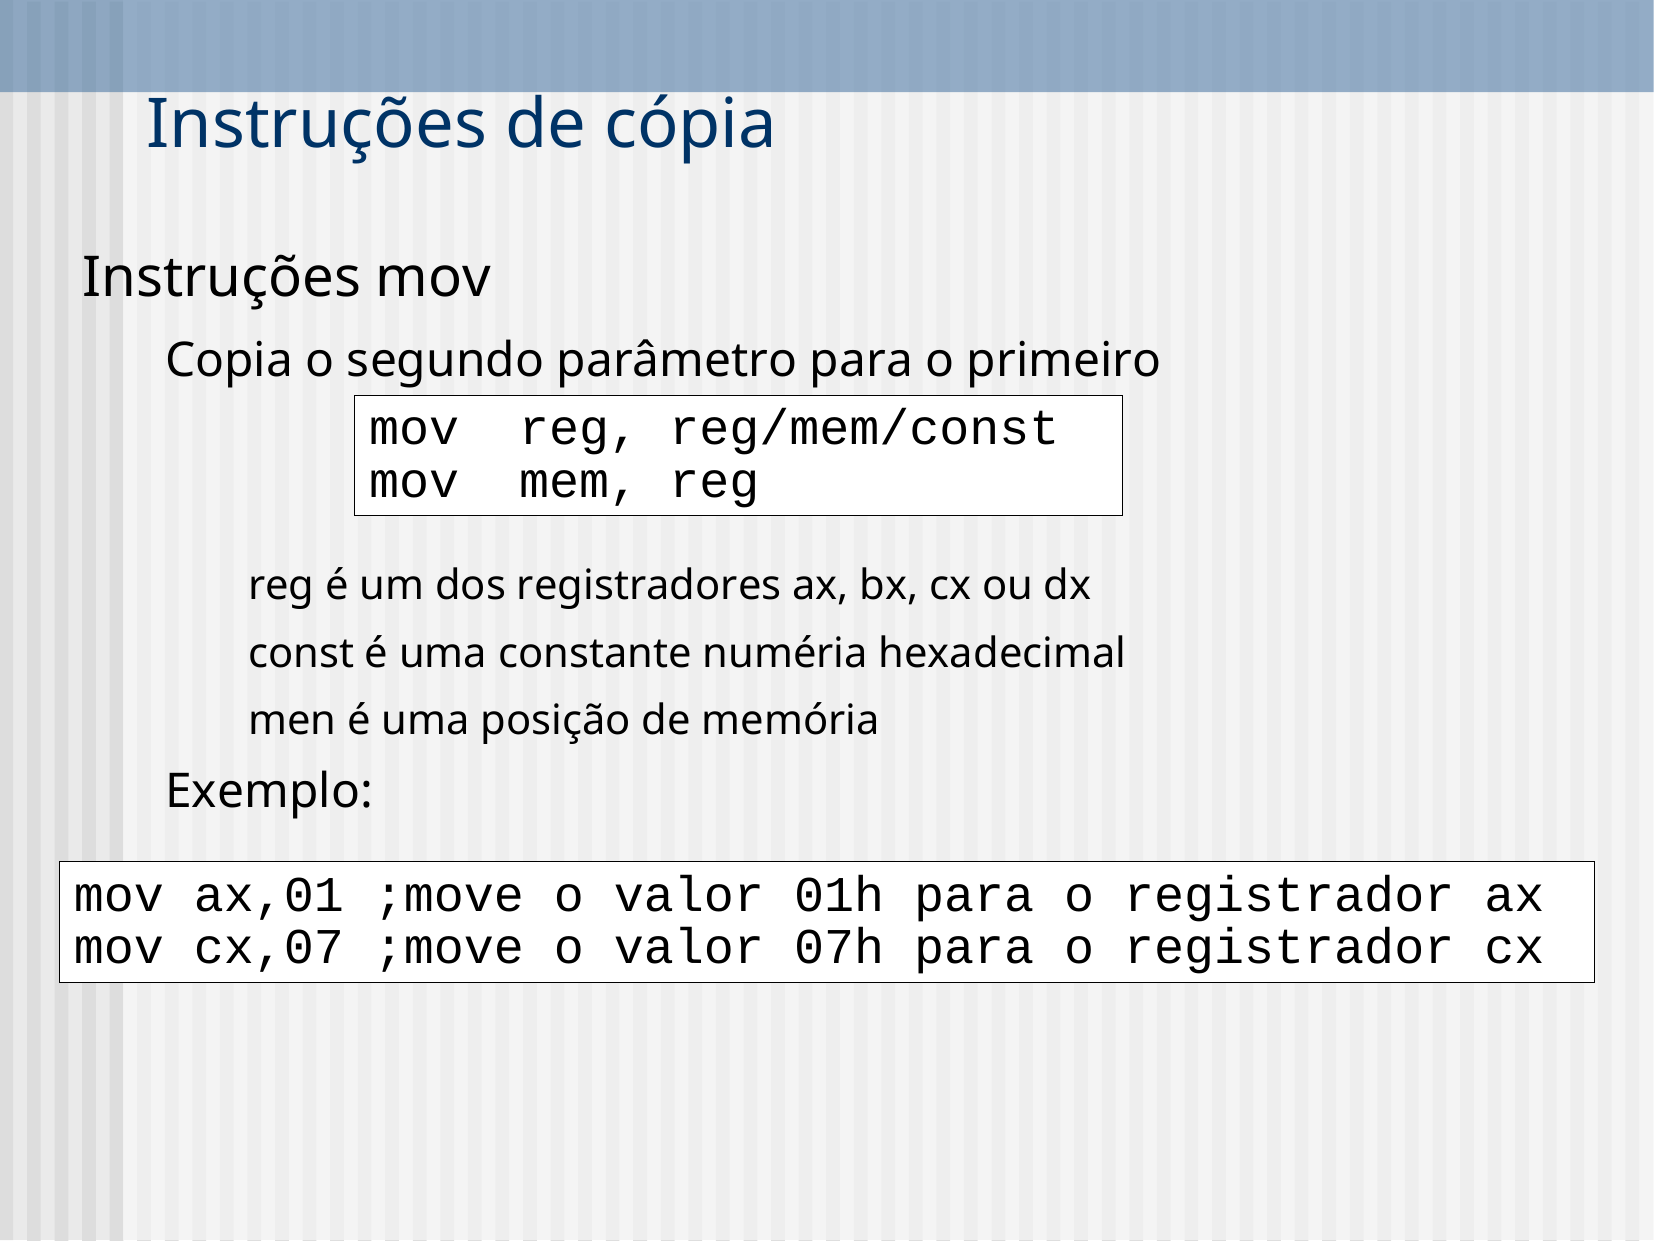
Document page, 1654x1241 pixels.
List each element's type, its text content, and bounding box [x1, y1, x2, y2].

text_box mov reg, reg/mem/const mov mem, reg [354, 395, 1123, 514]
list Exemplo: [82, 755, 1571, 857]
list Instruções mov Copia o segundo parâmetro para o primeiro reg é um dos registradores ax, bx, cx ou dx const é uma constante numéria hexadecimal men é uma posição de memória [82, 236, 1571, 698]
title Instruções de cópia [146, 36, 1536, 204]
text_box mov ax,01 ;move o valor 01h para o registrador ax mov cx,07 ;move o valor 07h para o registrador cx [59, 861, 1595, 981]
